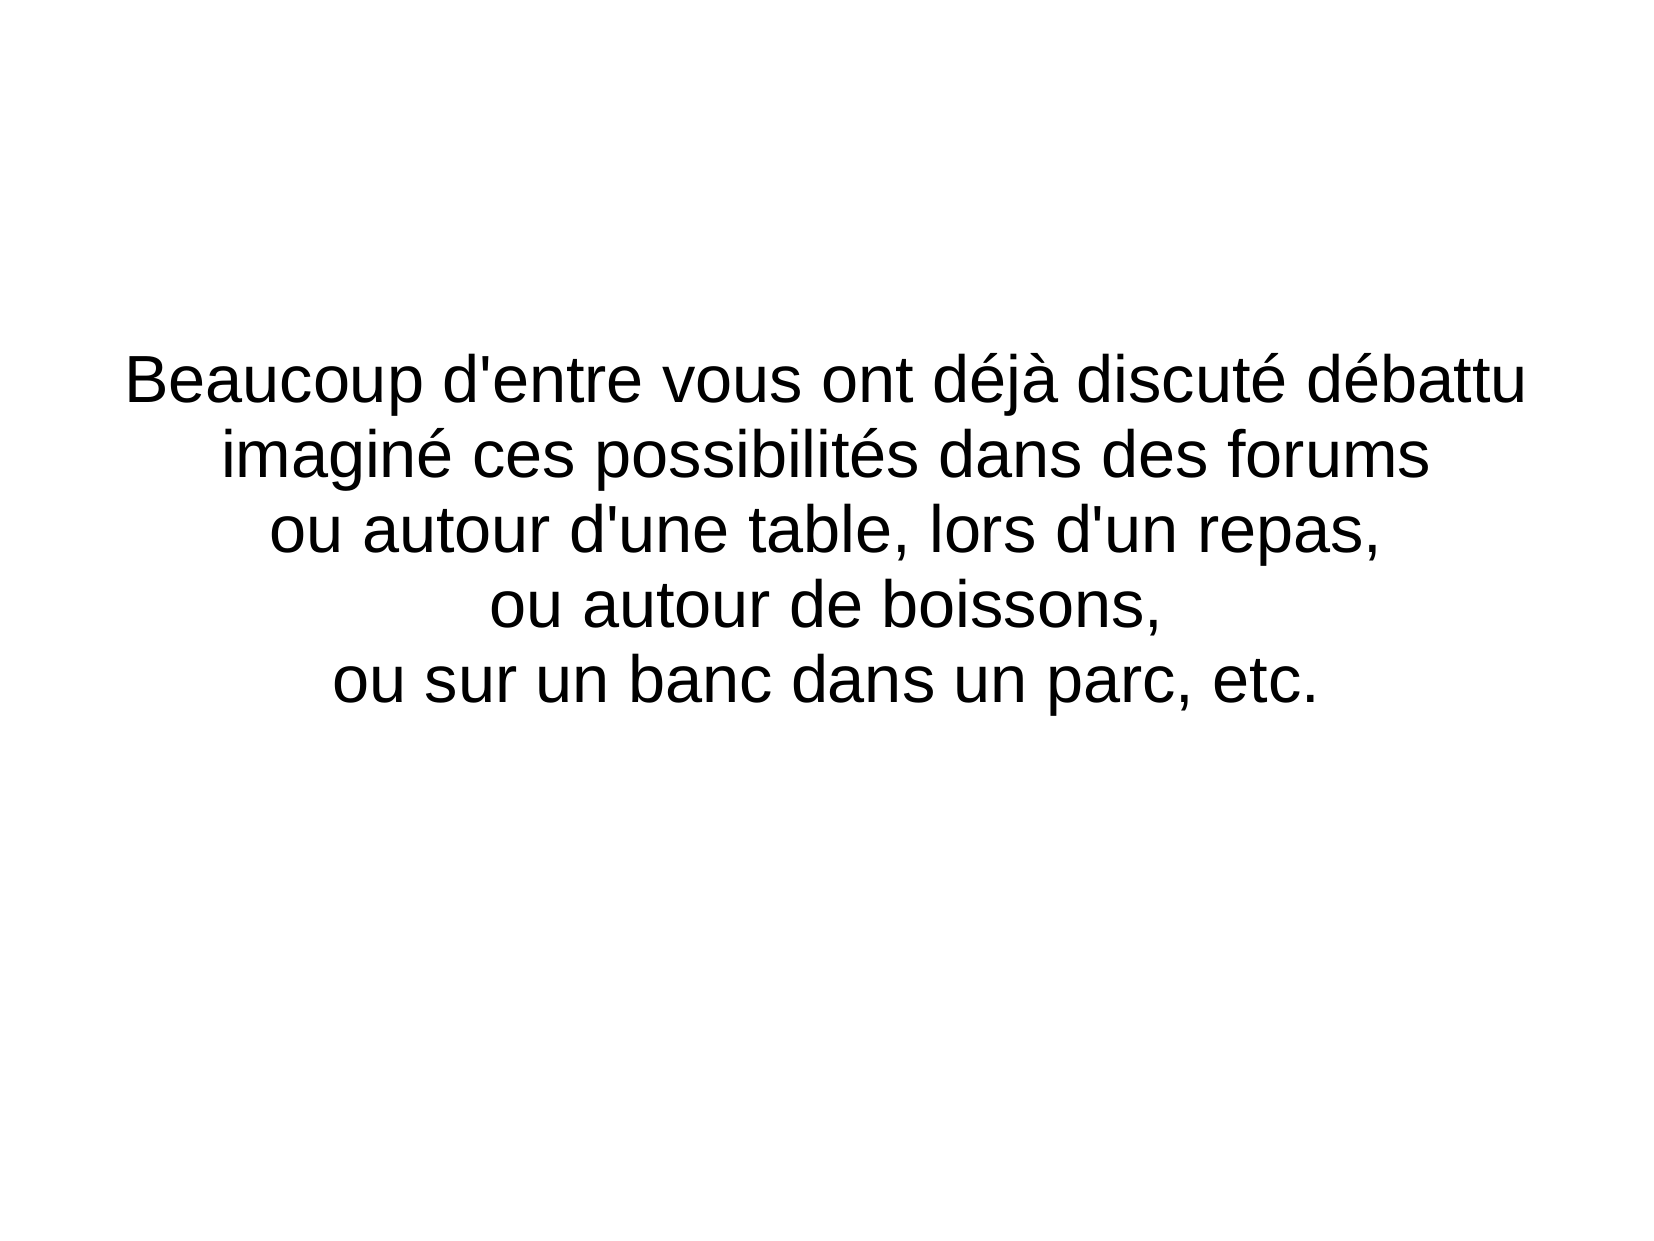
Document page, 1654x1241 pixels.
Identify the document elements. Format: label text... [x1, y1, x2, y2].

subtitle Beaucoup d'entre vous ont déjà discuté débattu imaginé ces possibilités dans des forums ou autour d'une table, lors d'un repas, ou autour de boissons, ou sur un banc dans un parc, etc. [82, 49, 1571, 1010]
